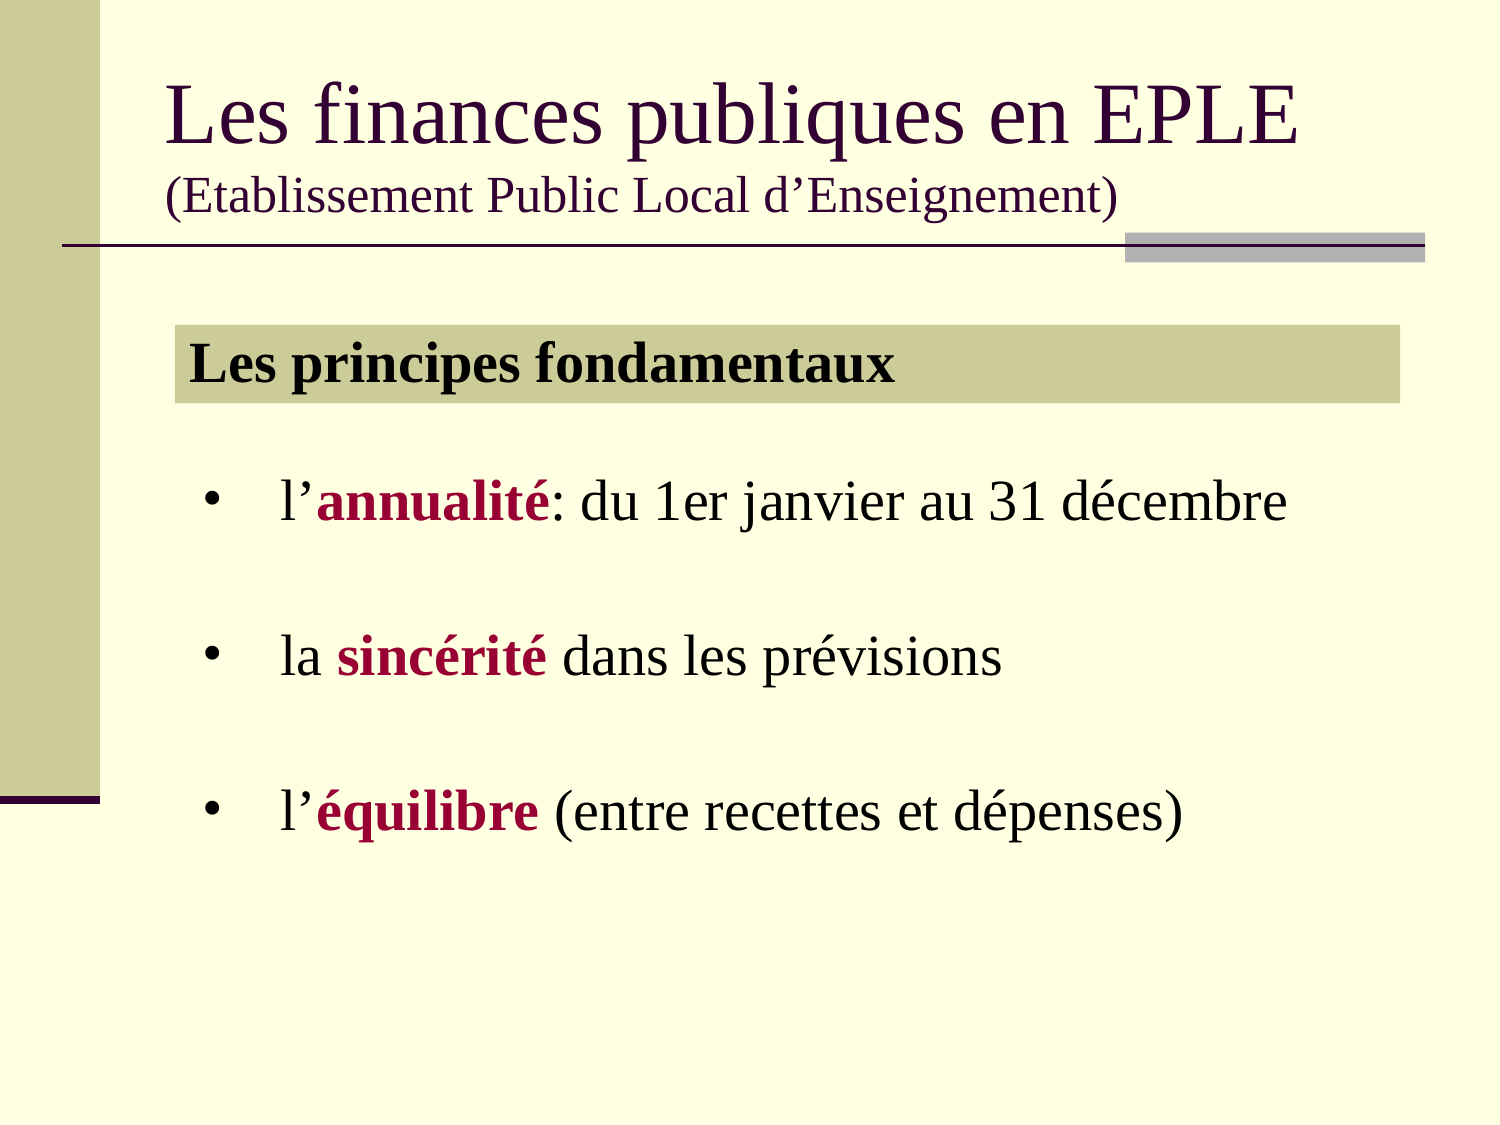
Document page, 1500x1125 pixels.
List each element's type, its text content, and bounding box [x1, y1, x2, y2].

title Les finances publiques en EPLE (Etablissement Public Local d’Enseignement) [150, 45, 1426, 234]
text_box Les principes fondamentaux [174, 324, 1401, 404]
text_box l’annualité: du 1er janvier au 31 décembre la sincérité dans les prévisions l’équilibre (entre recettes et dépenses) [187, 462, 1376, 851]
